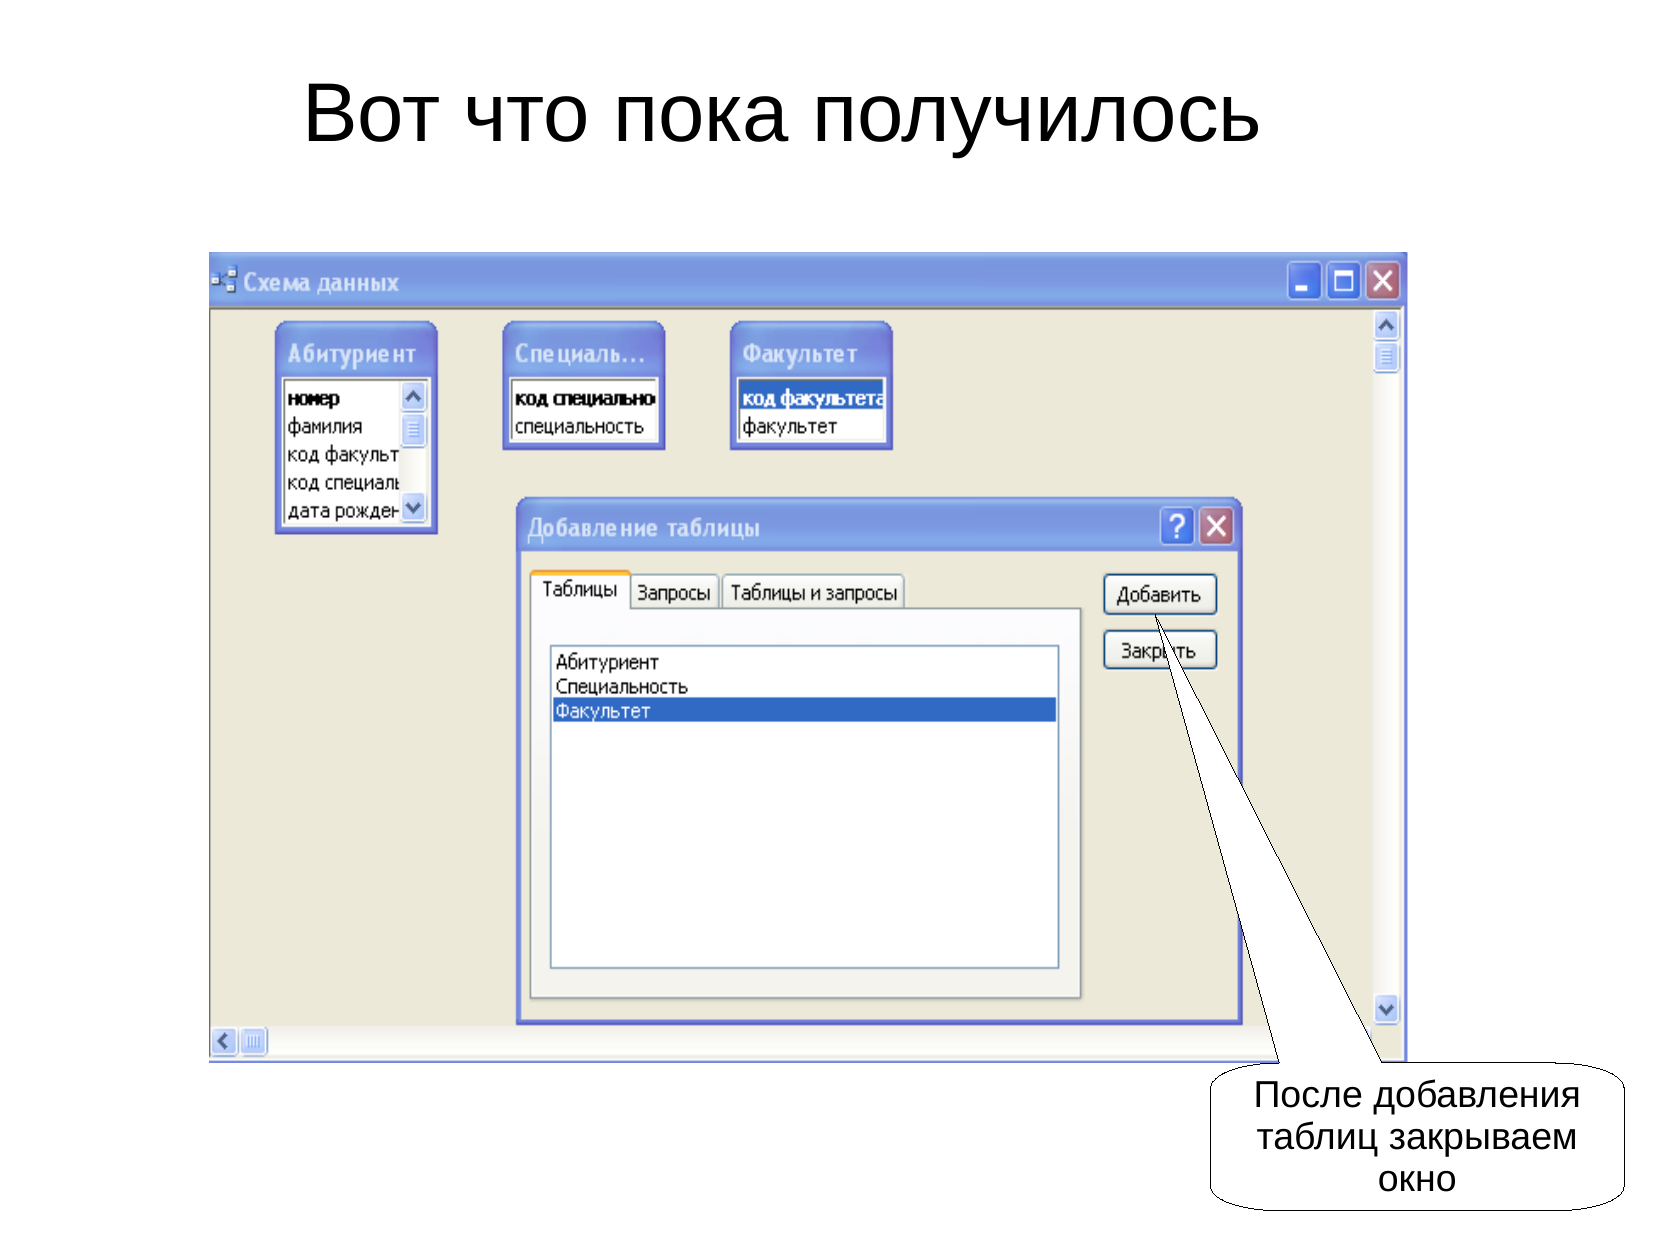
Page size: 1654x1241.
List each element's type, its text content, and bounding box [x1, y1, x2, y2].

text_box После добавления таблиц закрываем окно [1155, 614, 1625, 1211]
text_box Вот что пока получилось [177, 59, 1388, 167]
picture [209, 252, 1418, 1063]
